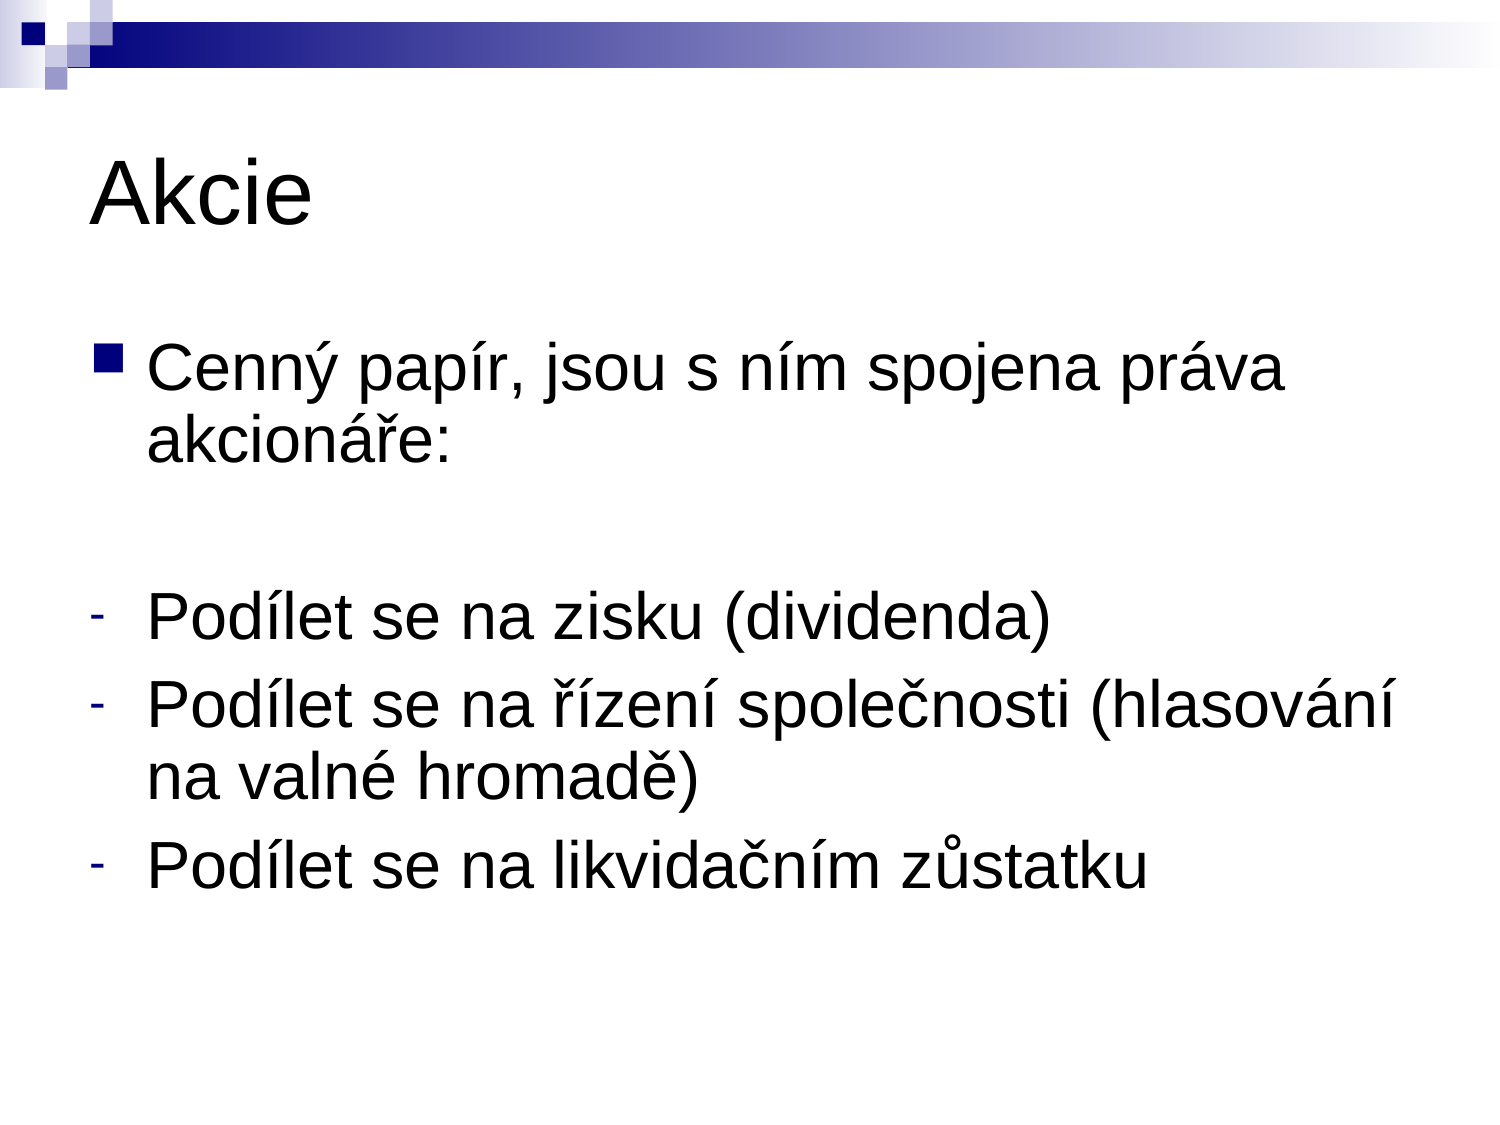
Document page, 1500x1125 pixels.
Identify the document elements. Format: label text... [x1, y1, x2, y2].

title Akcie [75, 75, 1426, 301]
list Cenný papír, jsou s ním spojena práva akcionáře: Podílet se na zisku (dividenda) Podílet se na řízení společnosti (hlasování na valné hromadě) Podílet se na likvidačním zůstatku [75, 324, 1426, 963]
